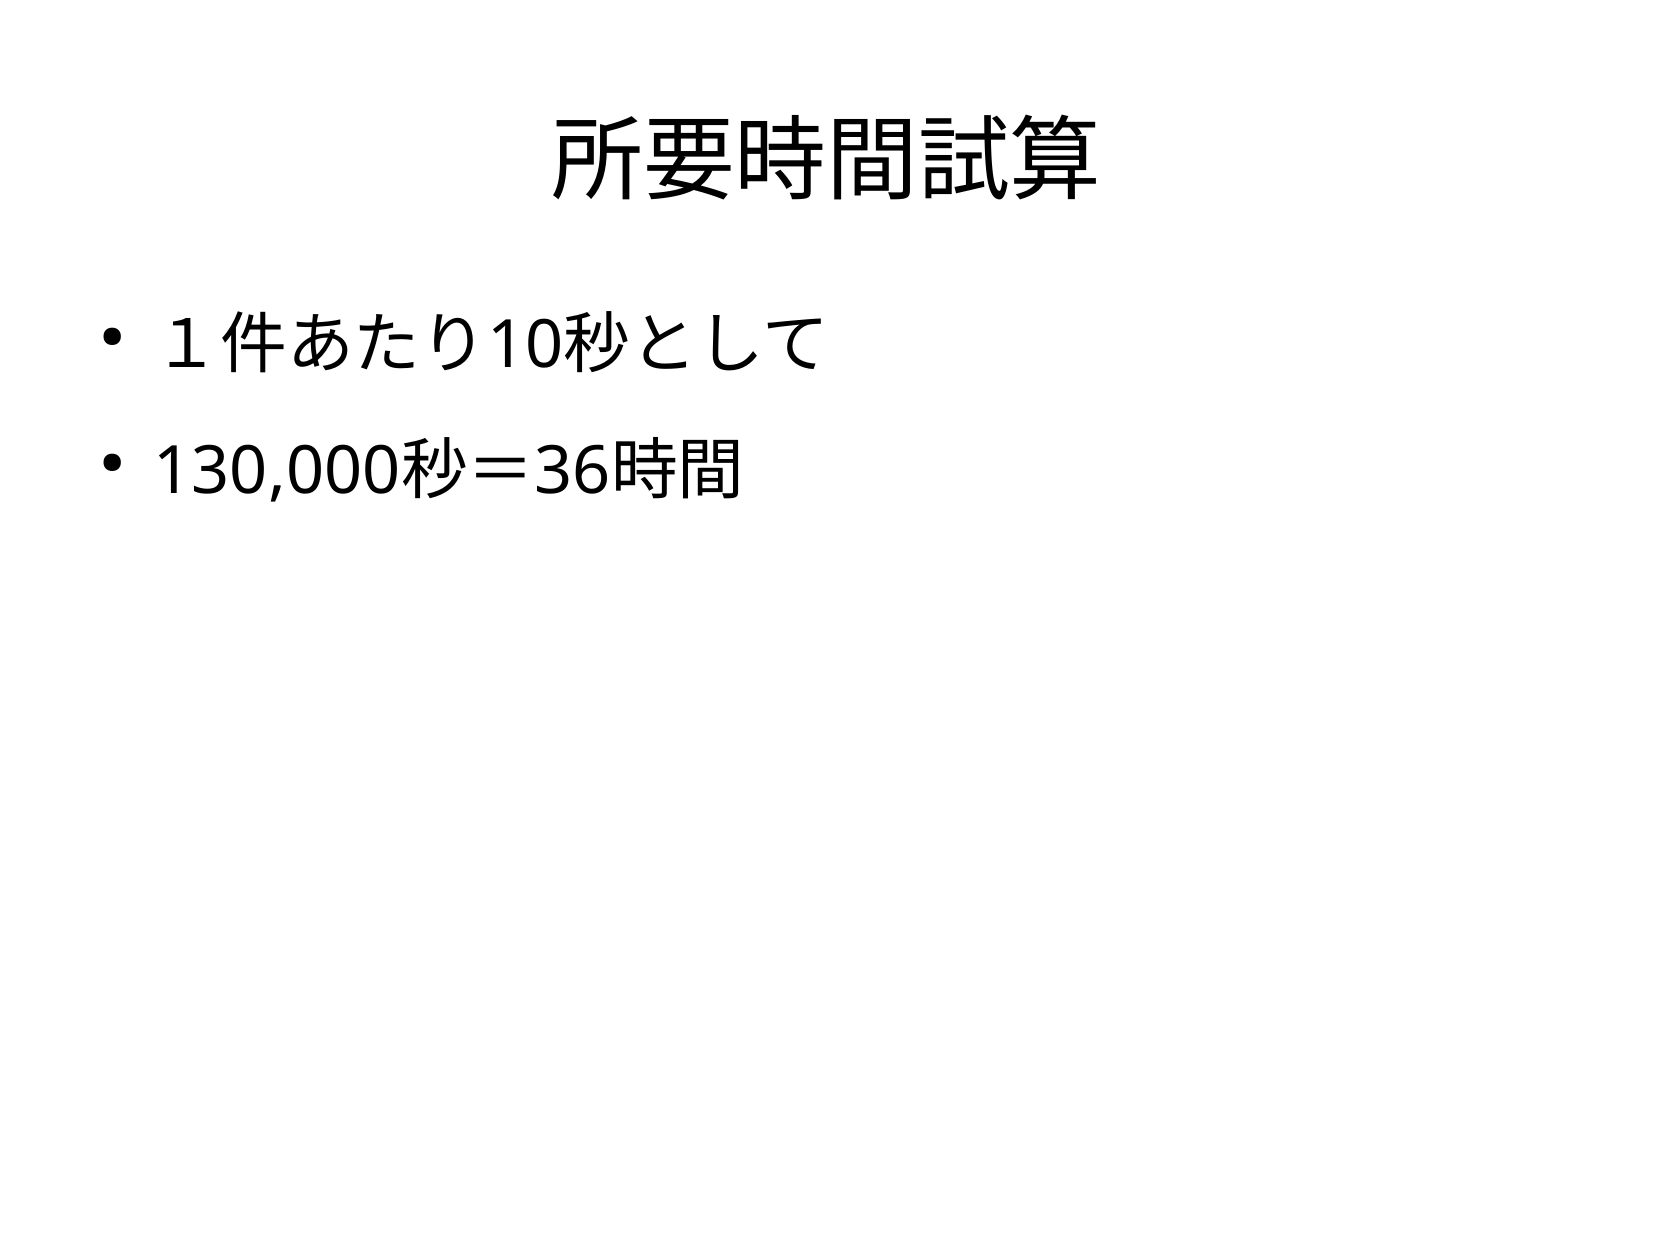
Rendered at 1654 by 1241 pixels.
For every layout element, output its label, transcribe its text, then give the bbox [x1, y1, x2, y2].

list １件あたり10秒として 130,000秒＝36時間 [82, 290, 1571, 1010]
title 所要時間試算 [82, 49, 1571, 257]
